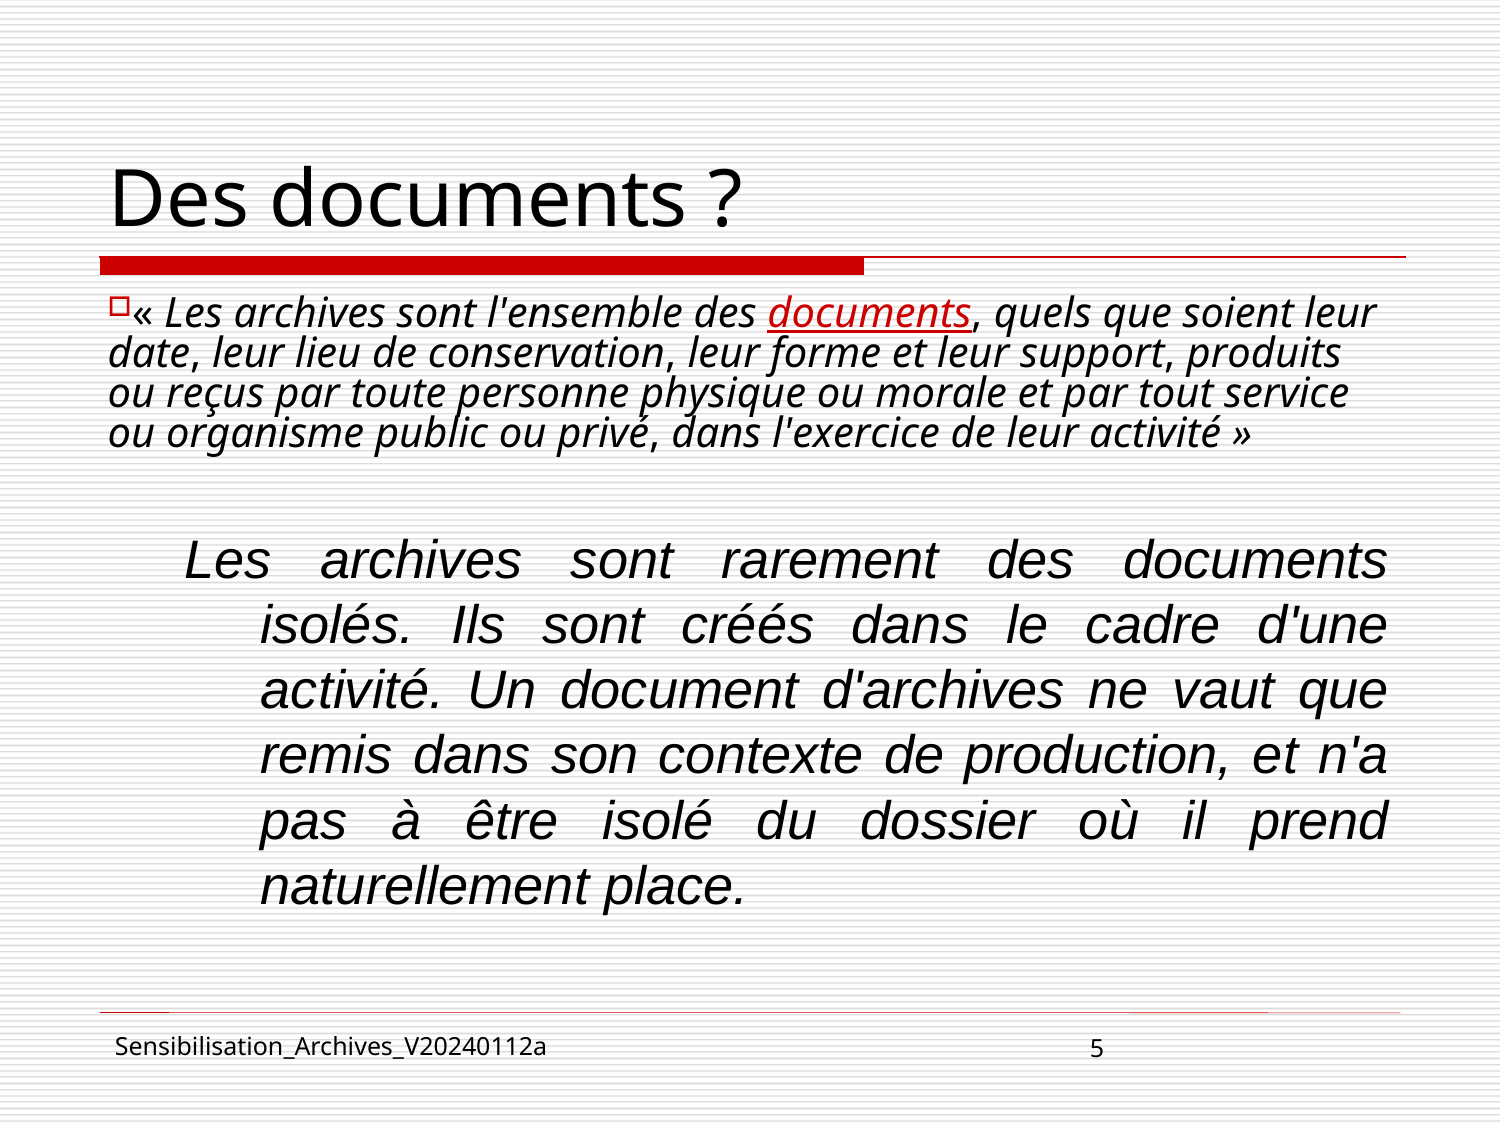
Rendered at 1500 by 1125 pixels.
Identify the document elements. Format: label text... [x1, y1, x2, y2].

text_box Sensibilisation_Archives_V20240112a [100, 1023, 989, 1101]
title Des documents ? [94, 50, 1407, 250]
list « Les archives sont l'ensemble des documents, quels que soient leur date, leur lieu de conservation, leur forme et leur support, produits ou reçus par toute personne physique ou morale et par tout service ou organisme public ou privé, dans l'exercice de leur activité » Les archives sont rarement des documents isolés. Ils sont créés dans le cadre d'une activité. Un document d'archives ne vaut que remis dans son contexte de production, et n'a pas à être isolé du dossier où il prend naturellement place. [92, 287, 1406, 988]
text_box 33 [1074, 1024, 1400, 1103]
picture [0, 0, 1500, 1125]
